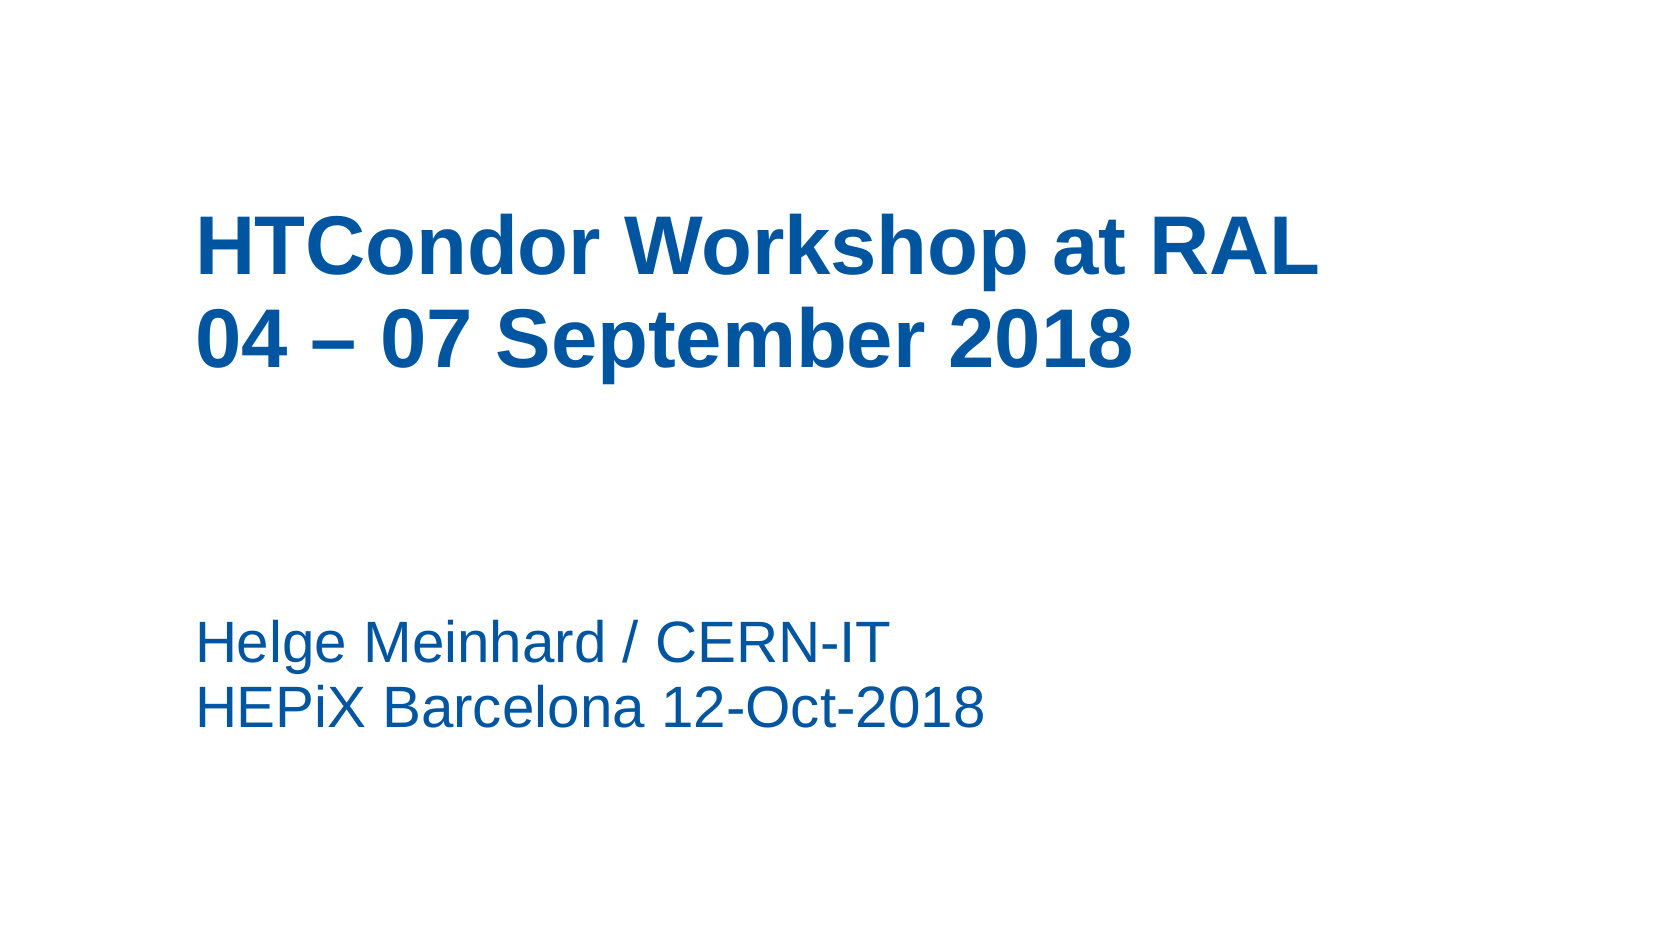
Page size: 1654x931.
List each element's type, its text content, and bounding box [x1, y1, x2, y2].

subtitle HTCondor Workshop at RAL 04 – 07 September 2018 Helge Meinhard / CERN-IT HEPiX Barcelona 12-Oct-2018 [195, 158, 1571, 781]
